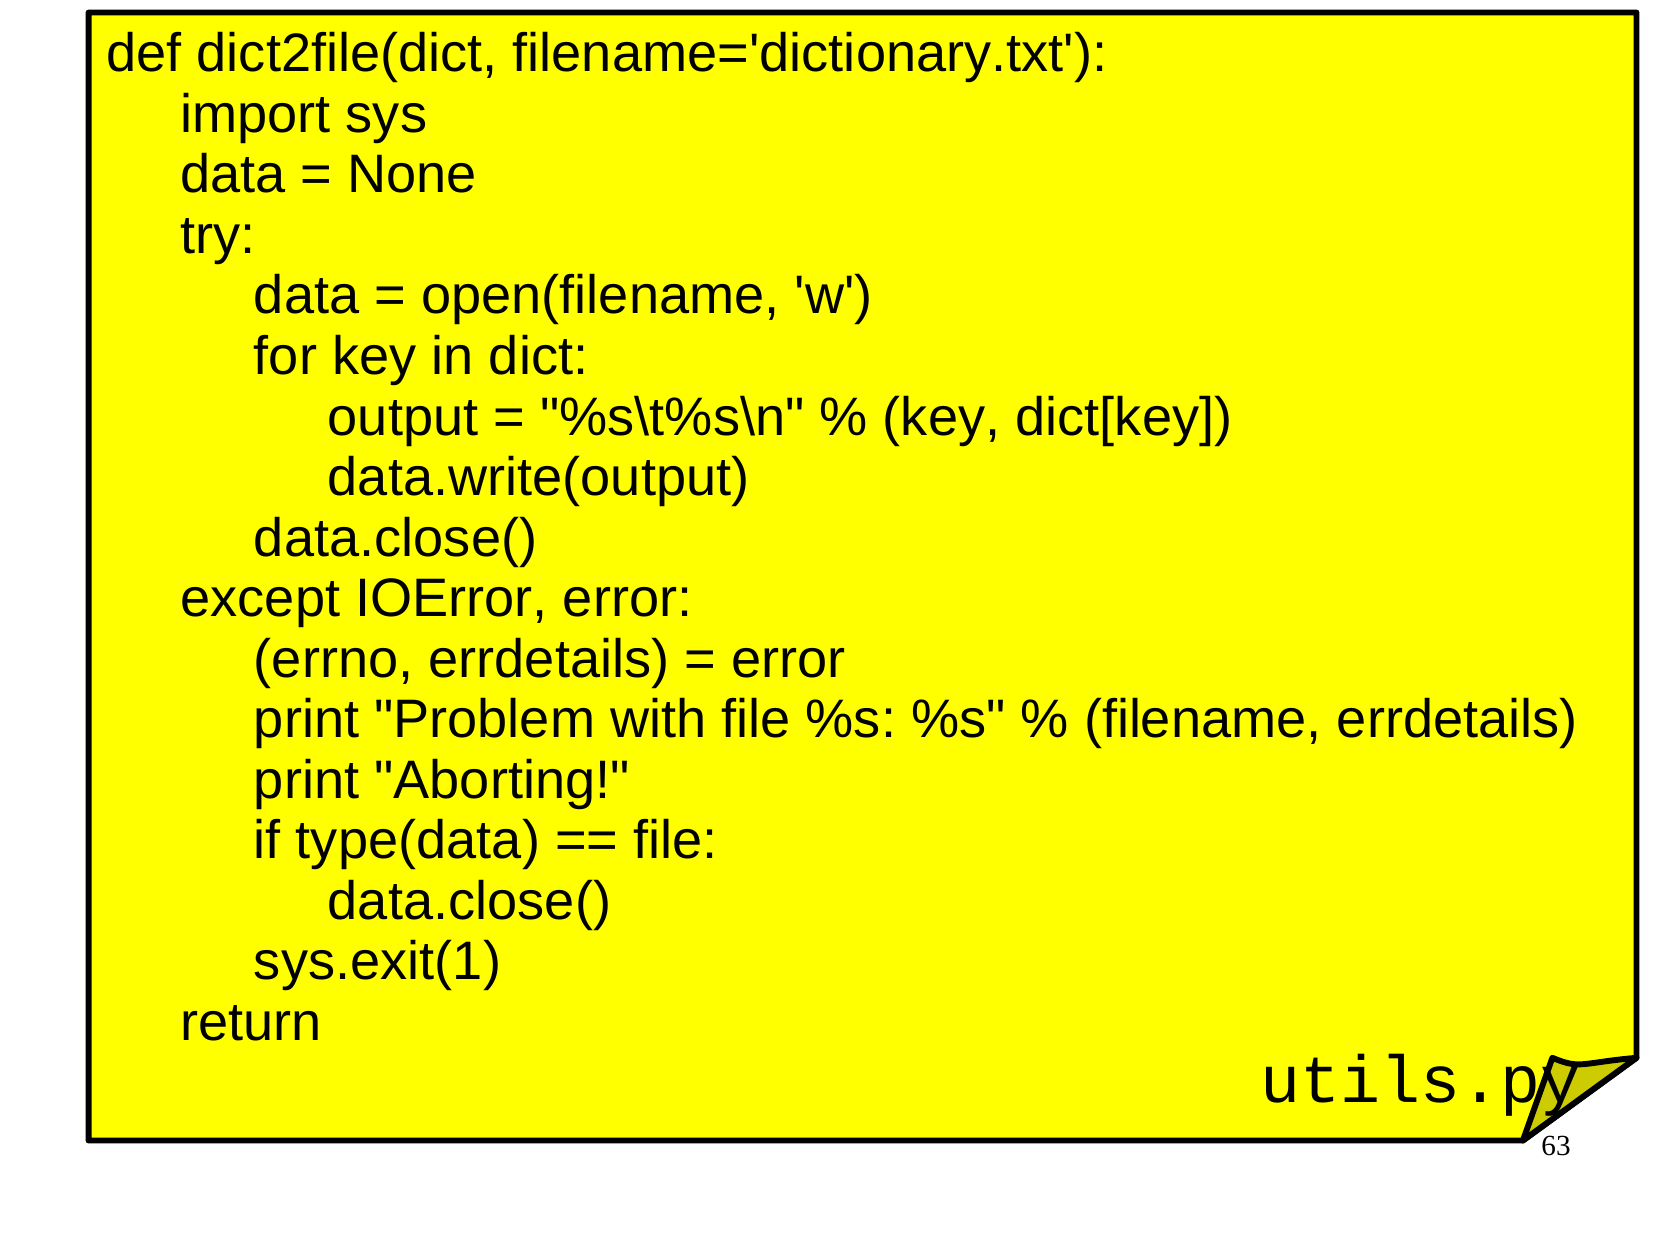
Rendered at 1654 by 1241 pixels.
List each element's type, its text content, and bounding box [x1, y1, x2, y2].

text_box def dict2file(dict, filename='dictionary.txt'): import sys data = None try: data = open(filename, 'w') for key in dict: output = "%s\t%s\n" % (key, dict[key]) data.write(output) data.close() except IOError, error: (errno, errdetails) = error print "Problem with file %s: %s" % (filename, errdetails) print "Aborting!" if type(data) == file: data.close() sys.exit(1) return [88, 12, 1637, 1141]
text_box utils.py [1246, 1039, 1596, 1130]
